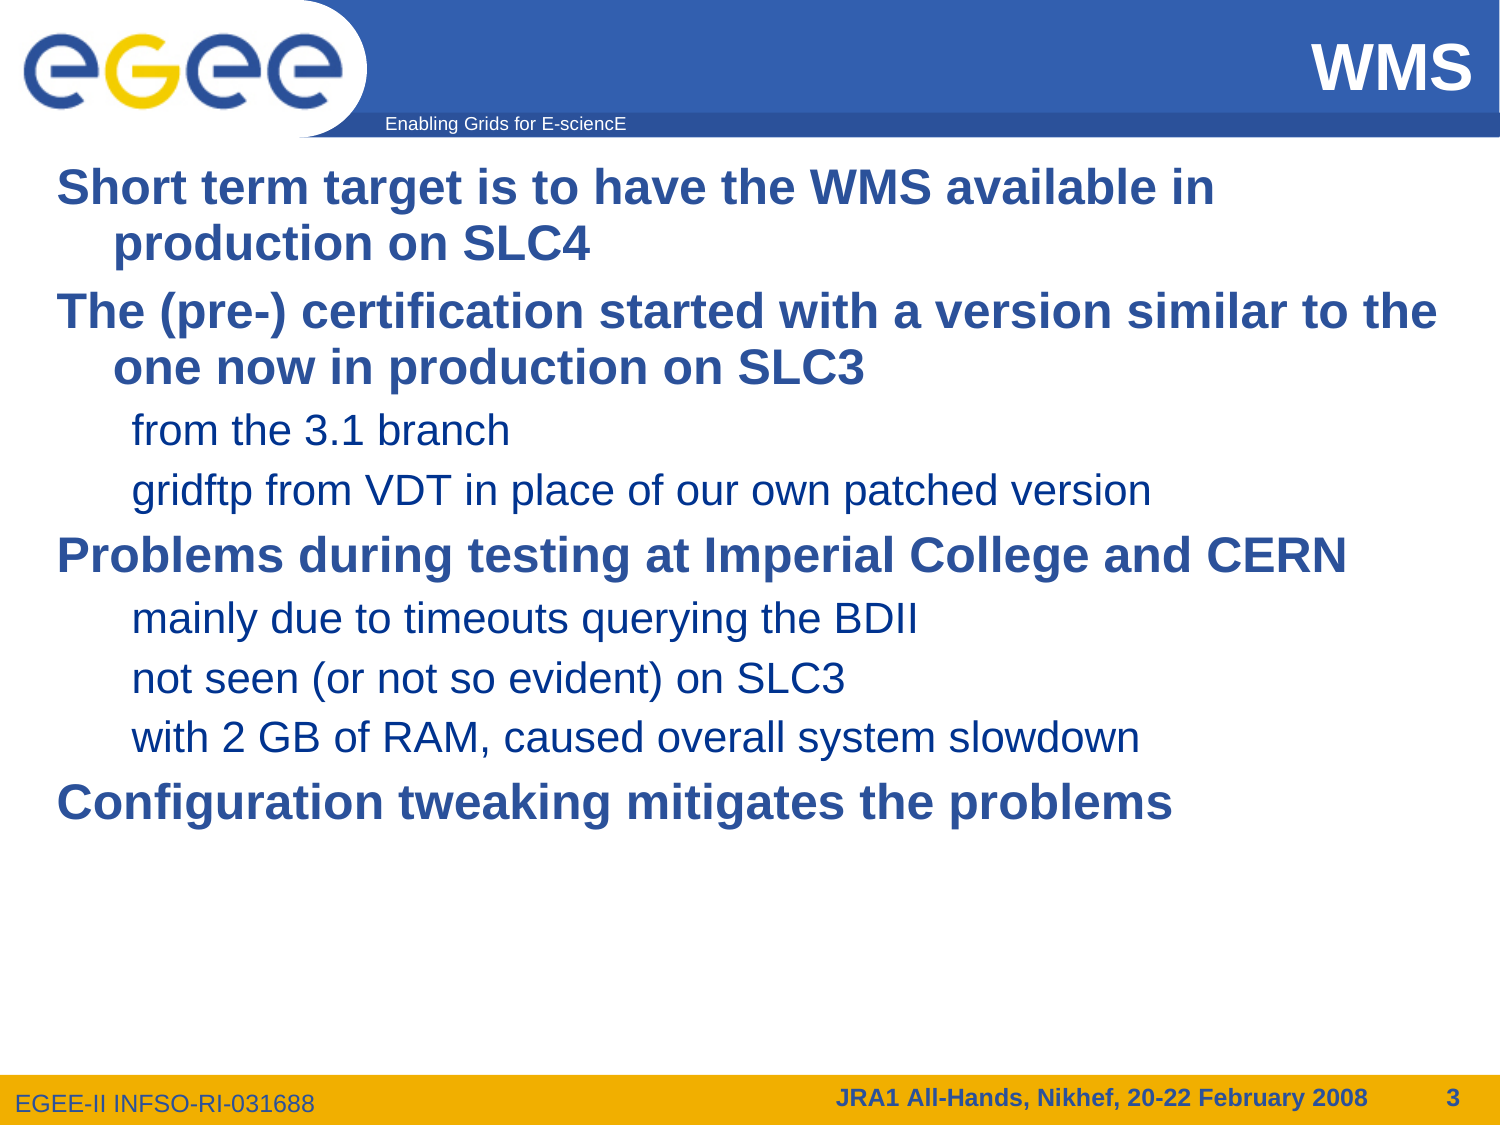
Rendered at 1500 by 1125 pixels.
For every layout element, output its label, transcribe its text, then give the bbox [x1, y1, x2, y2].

picture [18, 30, 349, 112]
title WMS [369, 0, 1475, 148]
list Short term target is to have the WMS available in production on SLC4 The (pre-) certification started with a version similar to the one now in production on SLC3 from the 3.1 branch gridftp from VDT in place of our own patched version Problems during testing at Imperial College and CERN mainly due to timeouts querying the BDII not seen (or not so evident) on SLC3 with 2 GB of RAM, caused overall system slowdown Configuration tweaking mitigates the problems [56, 159, 1466, 1036]
